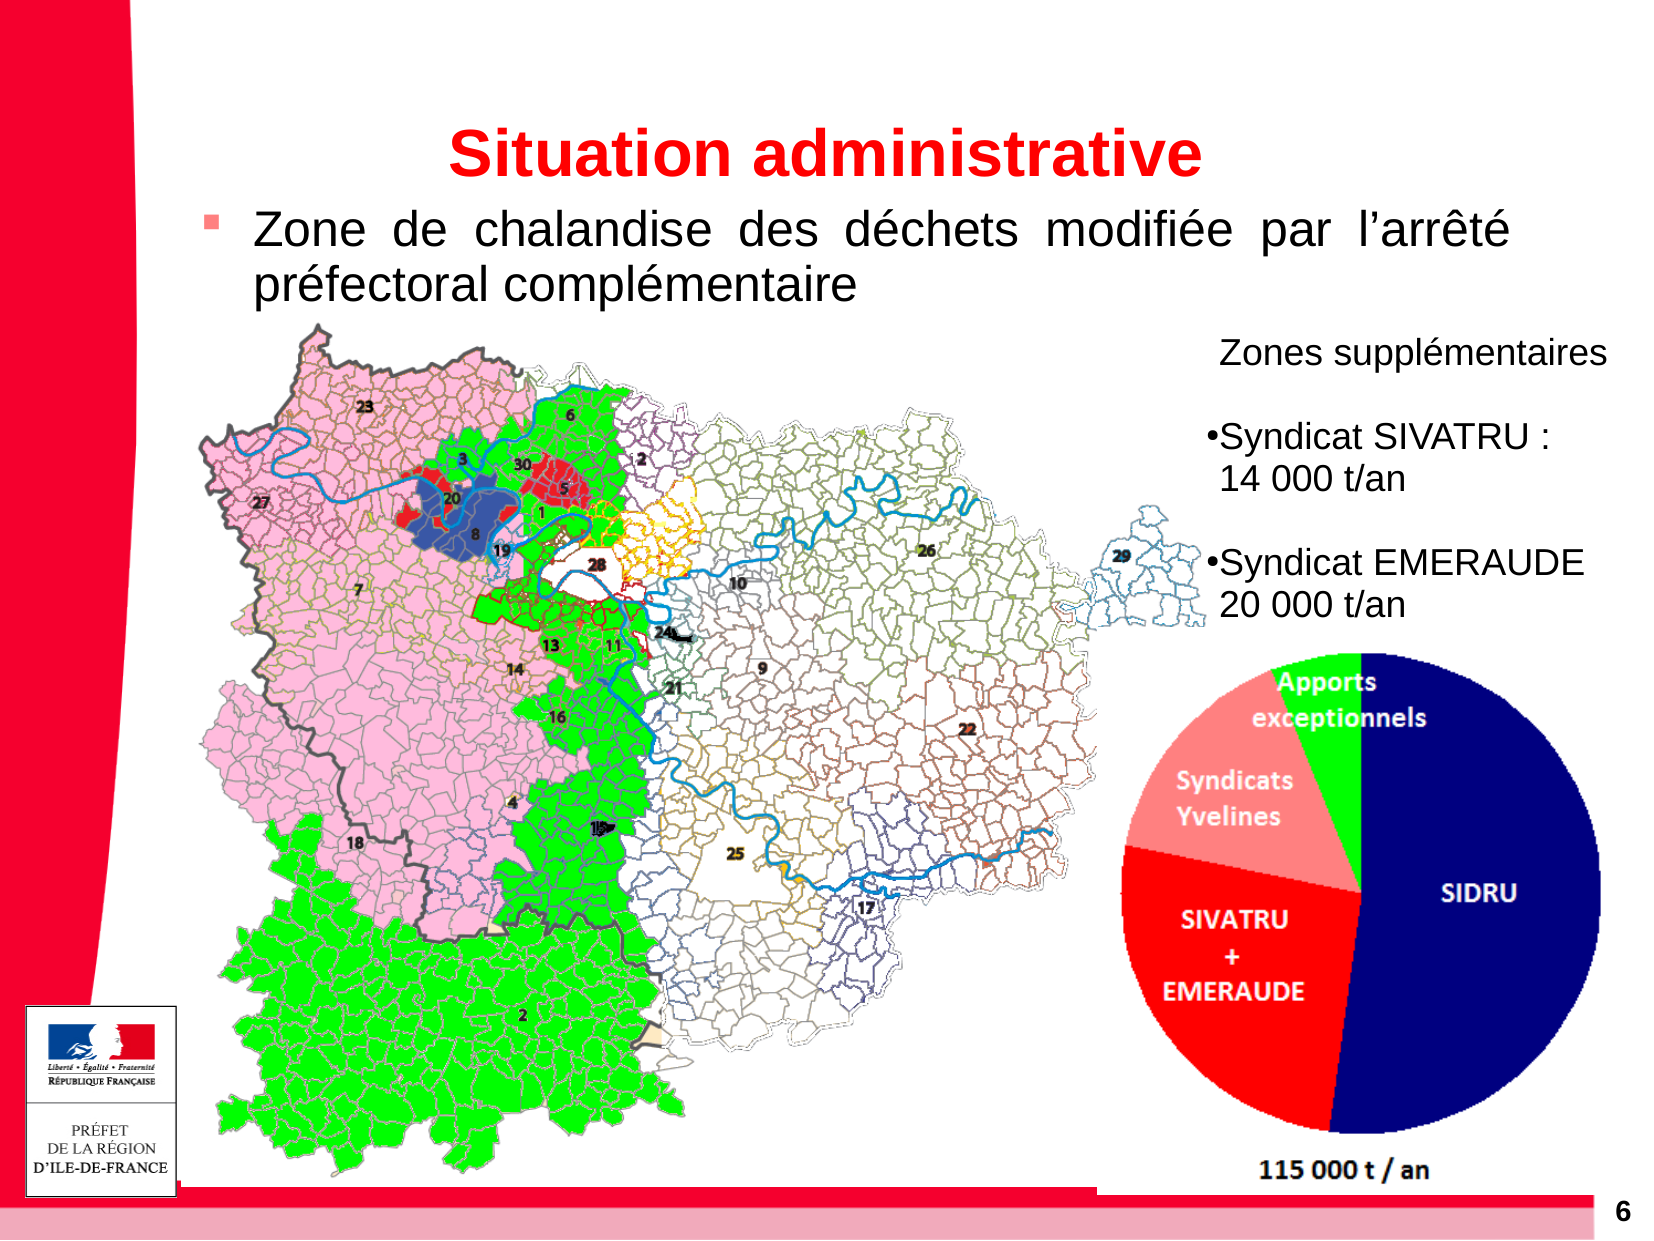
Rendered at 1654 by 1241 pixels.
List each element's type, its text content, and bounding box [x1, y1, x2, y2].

picture [0, 0, 1653, 1240]
title Situation administrative [82, 49, 1571, 257]
list Zone de chalandise des déchets modifiée par l’arrêté préfectoral complémentaire [182, 200, 1512, 324]
text_box Zones supplémentaires Syndicat SIVATRU : 14 000 t/an Syndicat EMERAUDE 20 000 t/an [1191, 324, 1623, 676]
